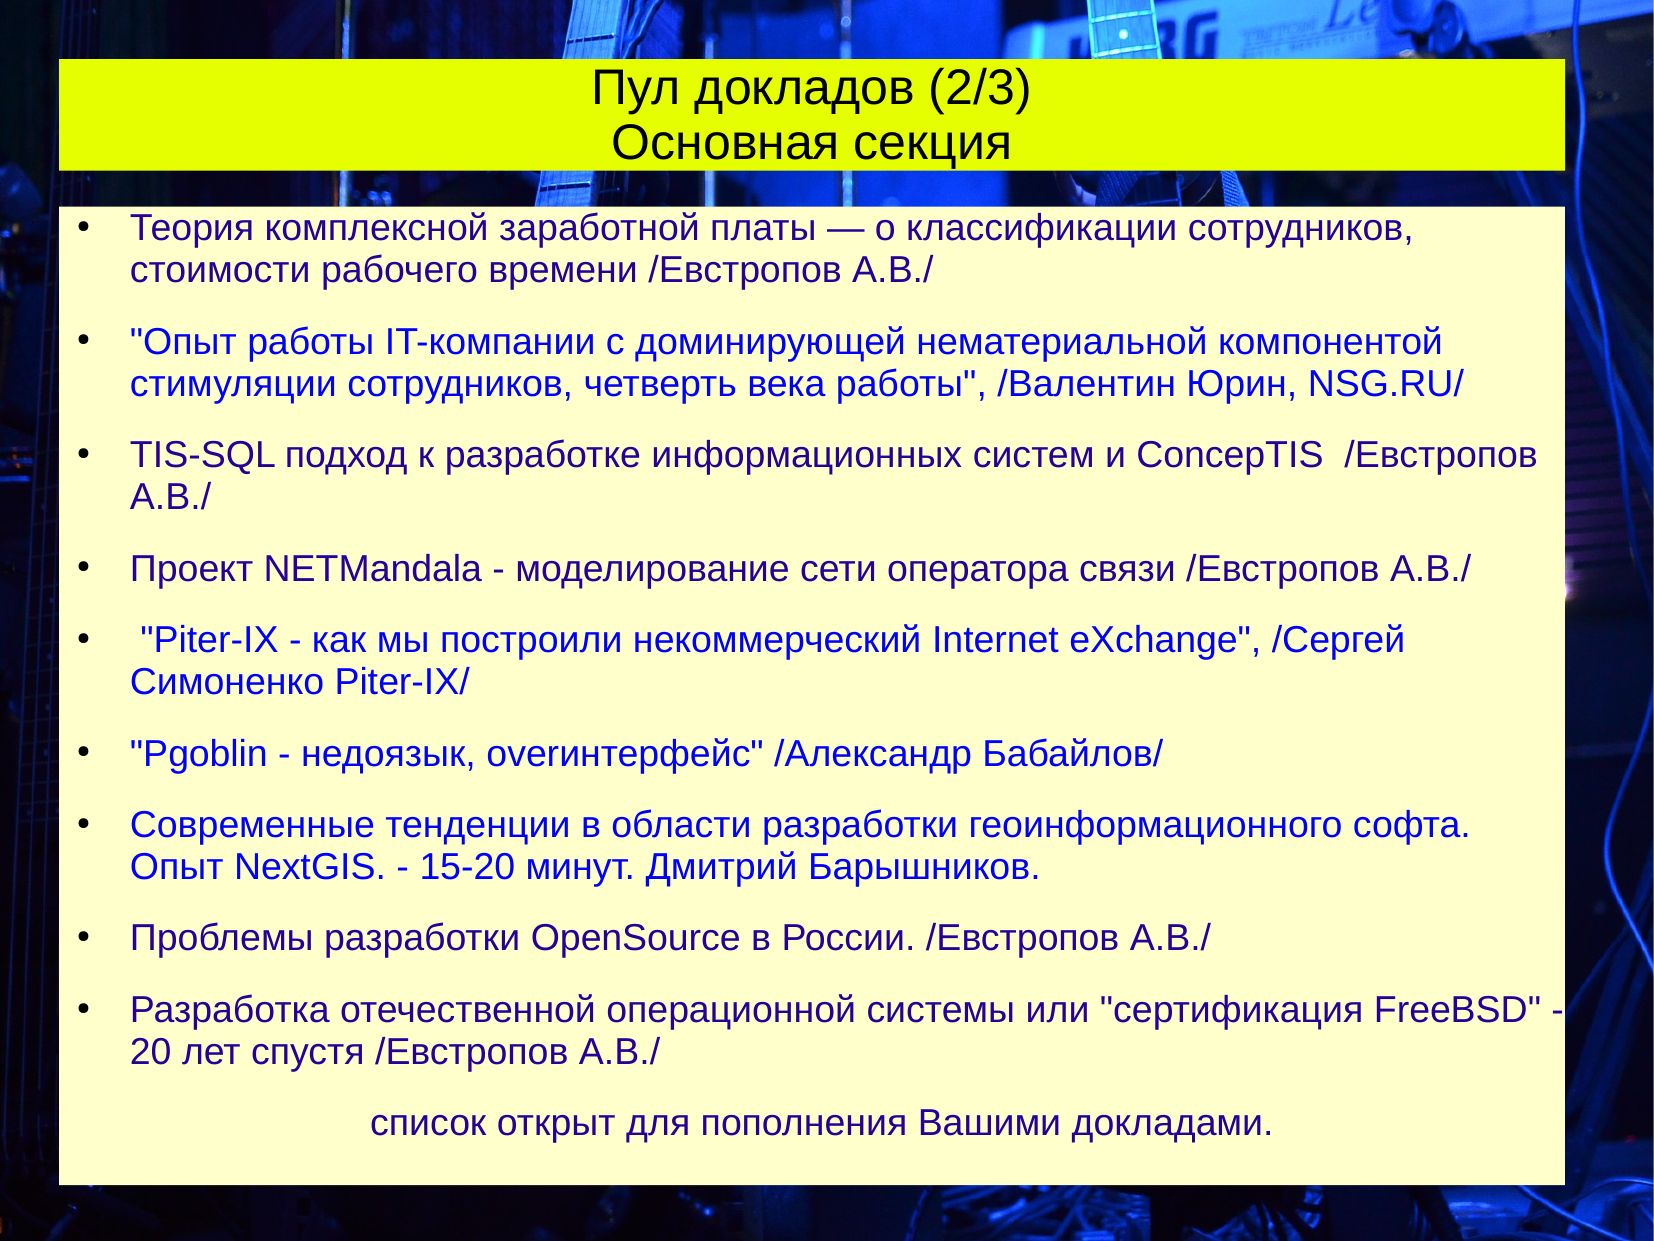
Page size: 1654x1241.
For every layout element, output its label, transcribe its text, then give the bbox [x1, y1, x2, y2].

list Теория комплексной заработной платы — о классификации сотрудников, стоимости рабочего времени /Евстропов А.В./ "Опыт работы IT-компании с доминирующей нематериальной компонентой стимуляции сотрудников, четверть века работы", /Валентин Юрин, NSG.RU/ TIS-SQL подход к разработке информационных систем и ConcepTIS /Евстропов А.В./ Проект NETMandala - моделирование сети оператора связи /Евстропов А.В./ "Piter-IX - как мы построили некоммерческий Internet eXchange", /Сергей Симоненко Piter-IX/ "Pgoblin - недоязык, overинтерфейс" /Александр Бабайлов/ Современные тенденции в области разработки геоинформационного софта. Опыт NextGIS. - 15-20 минут. Дмитрий Барышников. Проблемы разработки OpenSource в России. /Евстропов А.В./ Разработка отечественной операционной системы или "сертификация FreeBSD" - 20 лет спустя /Евстропов А.В./ список открыт для пополнения Вашими докладами. [59, 206, 1565, 1186]
title Пул докладов (2/3) Основная секция [59, 59, 1566, 171]
picture [0, 0, 1654, 1241]
